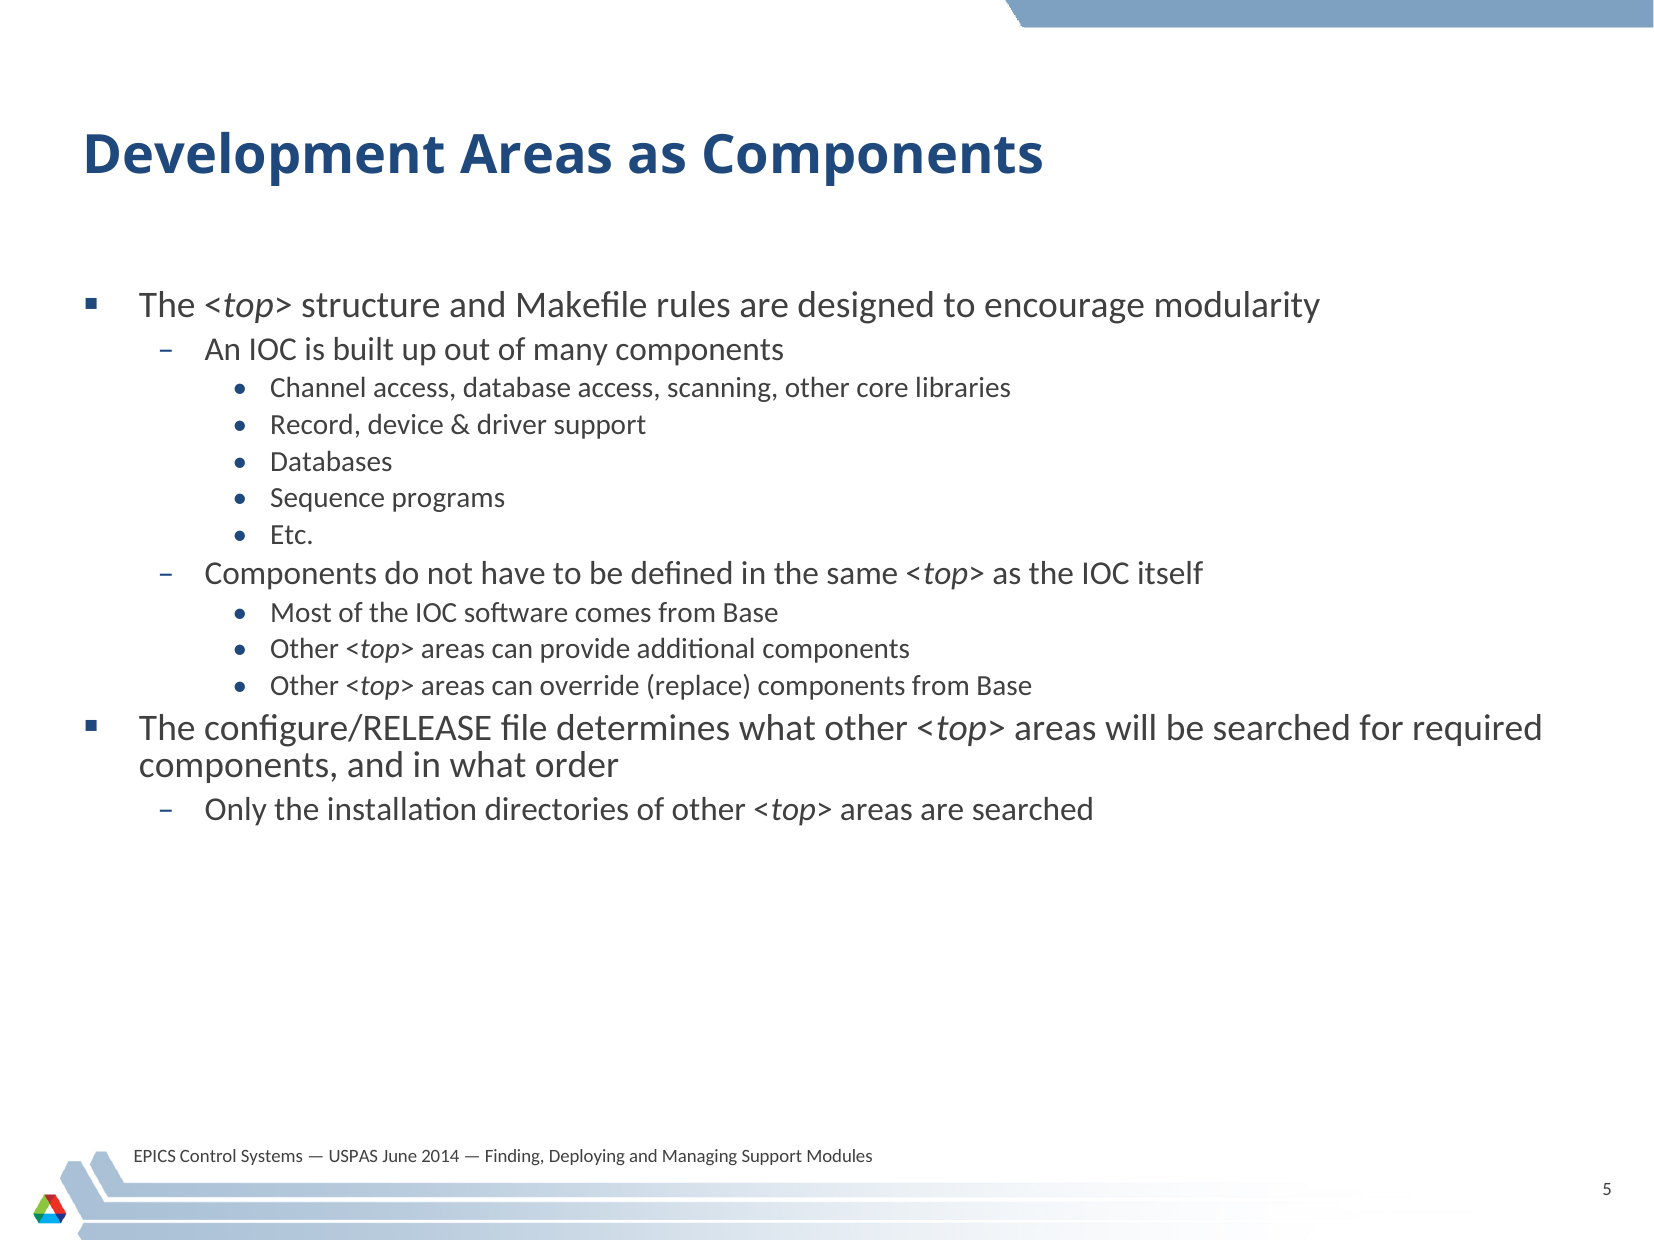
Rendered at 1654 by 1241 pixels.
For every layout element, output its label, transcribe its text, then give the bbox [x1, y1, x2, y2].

picture [0, 0, 1654, 29]
picture [0, 1143, 1654, 1240]
list The <top> structure and Makefile rules are designed to encourage modularity An IOC is built up out of many components Channel access, database access, scanning, other core libraries Record, device & driver support Databases Sequence programs Etc. Components do not have to be defined in the same <top> as the IOC itself Most of the IOC software comes from Base Other <top> areas can provide additional components Other <top> areas can override (replace) components from Base The configure/RELEASE file determines what other <top> areas will be searched for required components, and in what order Only the installation directories of other <top> areas are searched [82, 289, 1571, 926]
title Development Areas as Components [82, 49, 1571, 257]
